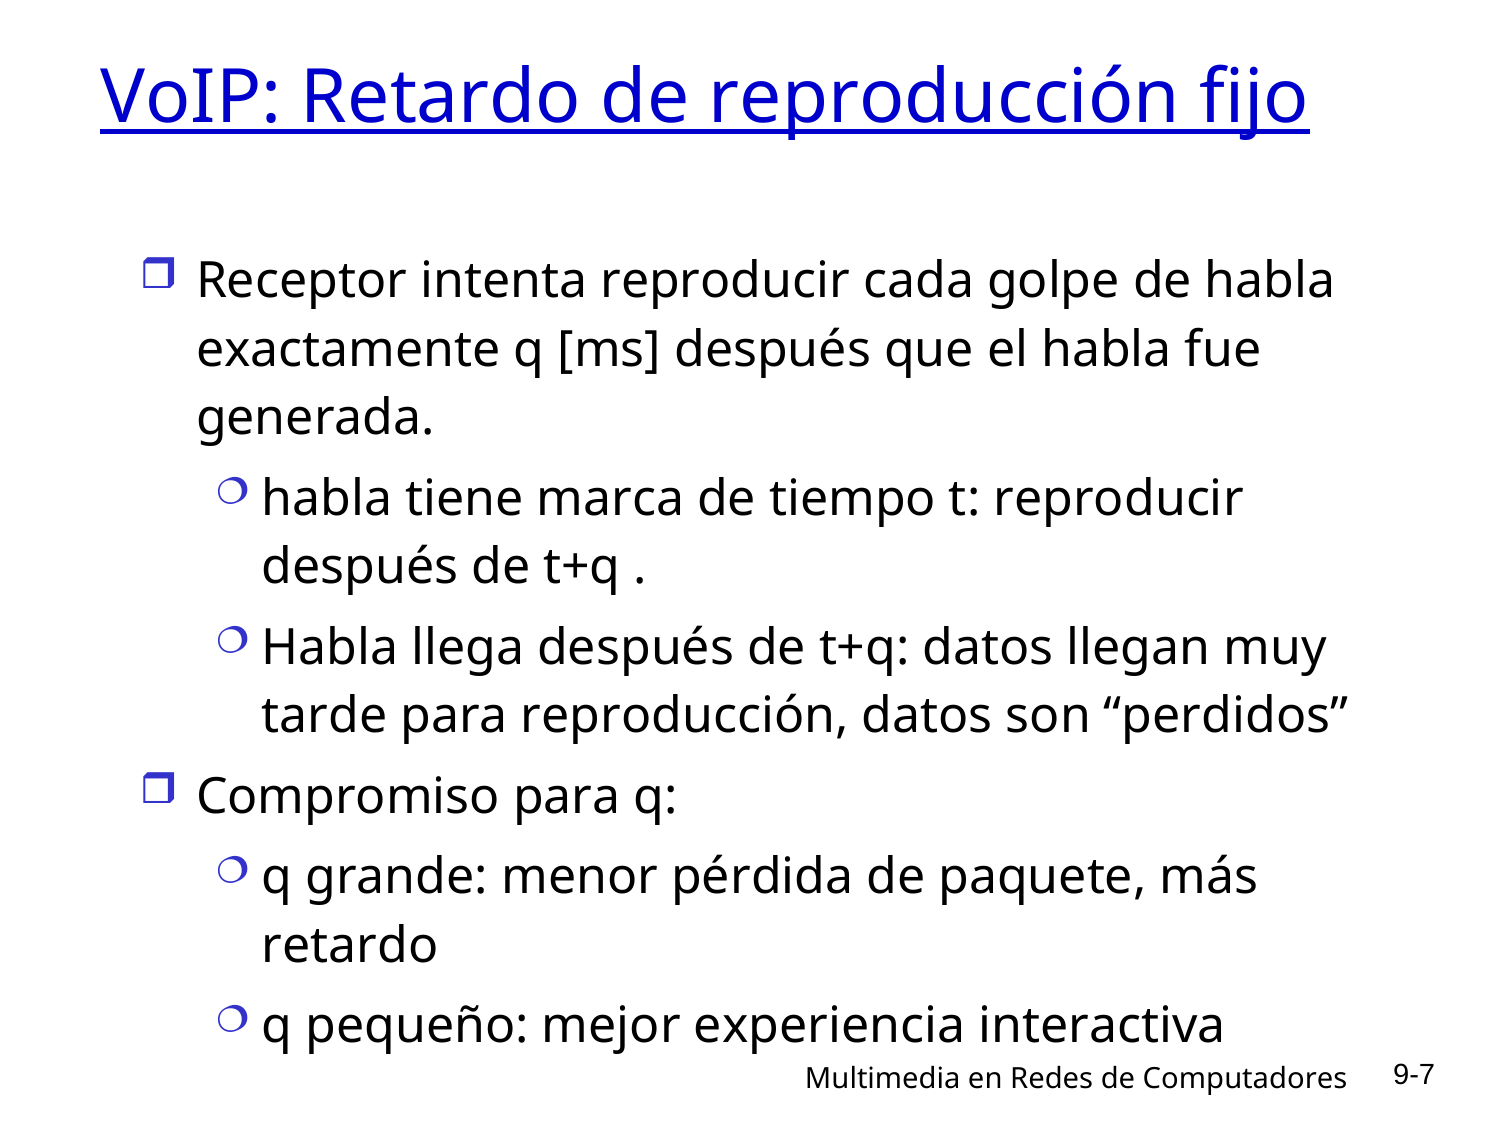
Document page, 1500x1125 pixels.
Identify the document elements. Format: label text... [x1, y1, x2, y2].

list Receptor intenta reproducir cada golpe de habla exactamente q [ms] después que el habla fue generada. habla tiene marca de tiempo t: reproducir después de t+q . Habla llega después de t+q: datos llegan muy tarde para reproducción, datos son “perdidos” Compromiso para q: q grande: menor pérdida de paquete, más retardo q pequeño: mejor experiencia interactiva [125, 236, 1463, 976]
title VoIP: Retardo de reproducción fijo [85, 0, 1460, 188]
